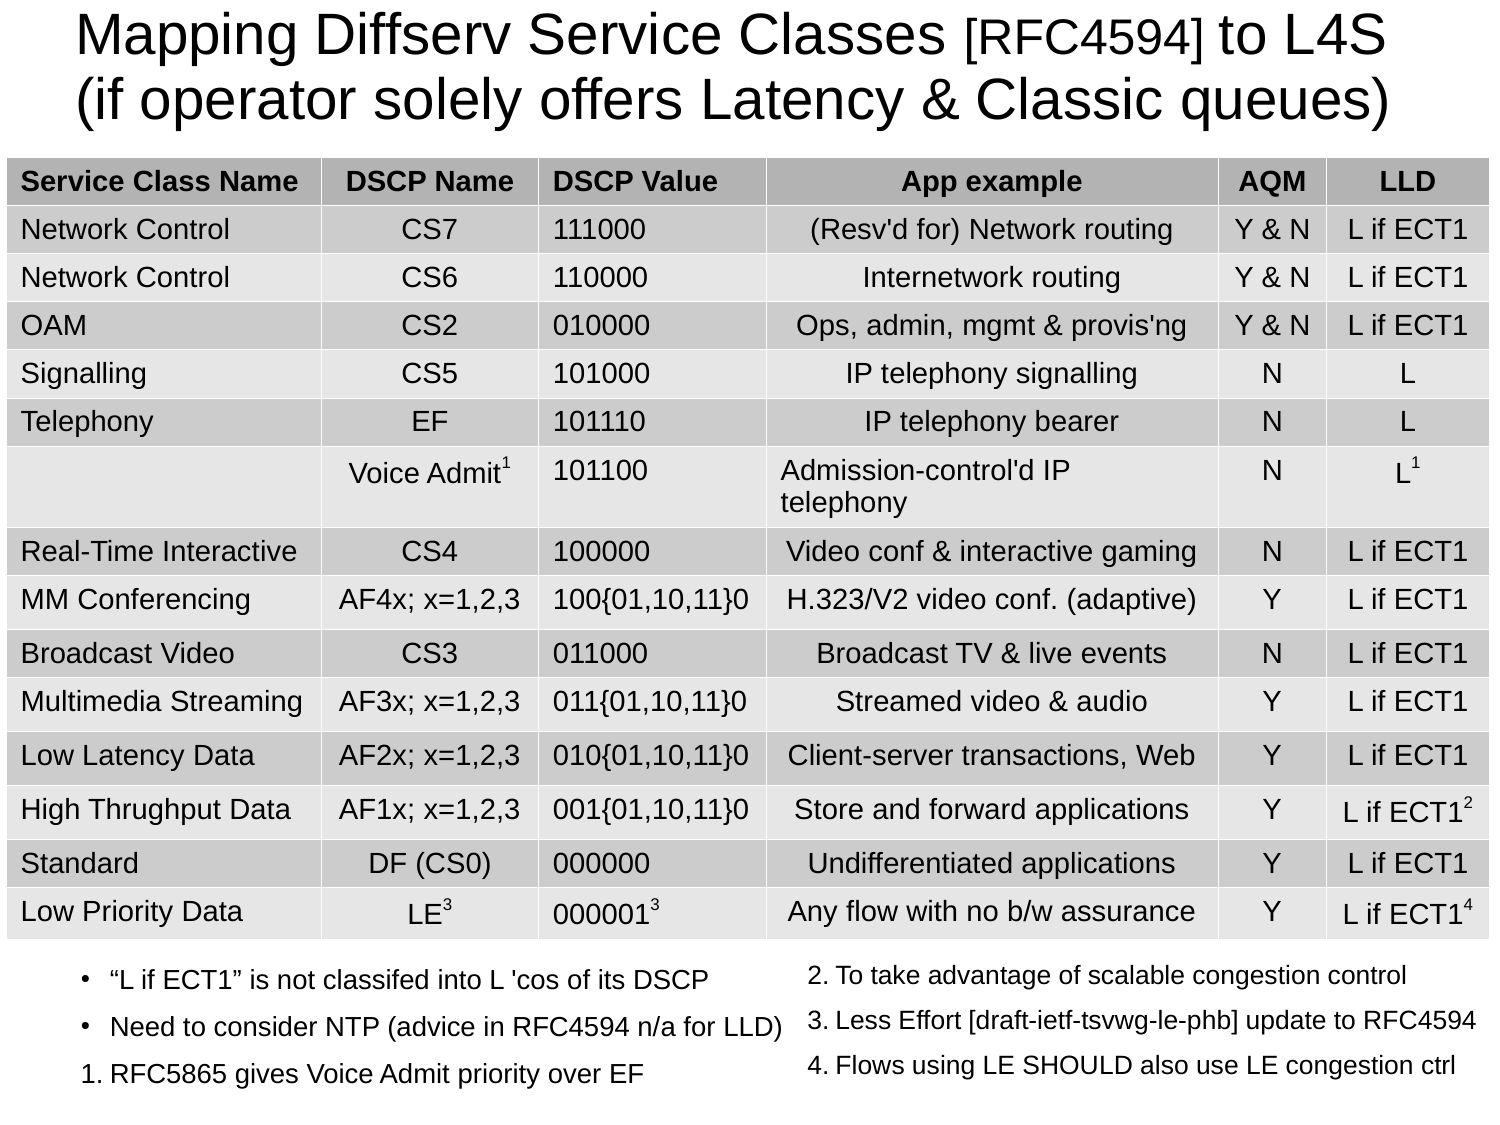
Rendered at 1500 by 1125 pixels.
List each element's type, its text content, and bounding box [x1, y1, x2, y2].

table_cell 111000 [539, 206, 766, 253]
table_cell 011000 [539, 630, 766, 677]
table_cell 101100 [539, 447, 766, 527]
table_cell Undifferentiated applications [767, 840, 1218, 887]
table_cell Y [1219, 576, 1326, 629]
table_cell CS2 [322, 302, 538, 349]
table_cell Y & N [1219, 254, 1326, 301]
table_cell Low Priority Data [7, 888, 321, 939]
table_cell 100000 [539, 528, 766, 575]
table_cell Client-server transactions, Web [767, 732, 1218, 785]
table_cell DF (CS0) [322, 840, 538, 887]
table_cell Internetwork routing [767, 254, 1218, 301]
table_cell N [1219, 528, 1326, 575]
table_cell CS3 [322, 630, 538, 677]
table_cell 010{01,10,11}0 [539, 732, 766, 785]
table_cell L if ECT1 [1327, 302, 1489, 349]
table_header Service Class Name [7, 158, 321, 205]
table_cell (Resv'd for) Network routing [767, 206, 1218, 253]
table_cell 101110 [539, 399, 766, 446]
table_cell L if ECT1 [1327, 254, 1489, 301]
table_cell L if ECT1 [1327, 678, 1489, 731]
table_cell N [1219, 447, 1326, 527]
table_cell L if ECT1 [1327, 528, 1489, 575]
table_cell Video conf & interactive gaming [767, 528, 1218, 575]
table_cell L if ECT14 [1327, 888, 1489, 939]
table_cell OAM [7, 302, 321, 349]
table_cell Ops, admin, mgmt & provis'ng [767, 302, 1218, 349]
table_cell IP telephony signalling [767, 350, 1218, 398]
table_cell N [1219, 630, 1326, 677]
table_cell CS5 [322, 350, 538, 398]
table_cell Y [1219, 678, 1326, 731]
table_cell L if ECT1 [1327, 630, 1489, 677]
table_header AQM [1219, 158, 1326, 205]
table_cell [7, 447, 321, 527]
table_cell LE3 [322, 888, 538, 939]
table_cell Telephony [7, 399, 321, 446]
table_cell L1 [1327, 447, 1489, 527]
table_cell H.323/V2 video conf. (adaptive) [767, 576, 1218, 629]
table_cell L if ECT1 [1327, 732, 1489, 785]
table_cell 100{01,10,11}0 [539, 576, 766, 629]
table_cell Multimedia Streaming [7, 678, 321, 731]
table_cell 000000 [539, 840, 766, 887]
table_cell Store and forward applications [767, 786, 1218, 839]
table_header LLD [1327, 158, 1489, 205]
table_cell N [1219, 350, 1326, 398]
table_cell High Thrughput Data [7, 786, 321, 839]
table_cell AF3x; x=1,2,3 [322, 678, 538, 731]
table_cell Y & N [1219, 302, 1326, 349]
table_cell L [1327, 350, 1489, 398]
list To take advantage of scalable congestion control Less Effort [draft-ietf-tsvwg-le-phb] update to RFC4594 Flows using LE SHOULD also use LE congestion ctrl [797, 960, 1494, 1119]
table_cell 001{01,10,11}0 [539, 786, 766, 839]
table_cell CS6 [322, 254, 538, 301]
table_cell AF4x; x=1,2,3 [322, 576, 538, 629]
table_cell MM Conferencing [7, 576, 321, 629]
table_cell 110000 [539, 254, 766, 301]
table_header DSCP Name [322, 158, 538, 205]
table_cell 101000 [539, 350, 766, 398]
table_cell Network Control [7, 254, 321, 301]
table_header App example [767, 158, 1218, 205]
table_cell Voice Admit1 [322, 447, 538, 527]
title Mapping Diffserv Service Classes [RFC4594] to L4S (if operator solely offers Latency & Classic queues) [75, 1, 1425, 132]
table_cell Y & N [1219, 206, 1326, 253]
table_cell Y [1219, 840, 1326, 887]
table_cell L if ECT12 [1327, 786, 1489, 839]
table_cell Broadcast TV & live events [767, 630, 1218, 677]
table_cell CS4 [322, 528, 538, 575]
table_cell CS7 [322, 206, 538, 253]
table_cell L if ECT1 [1327, 576, 1489, 629]
table_cell L if ECT1 [1327, 840, 1489, 887]
table_cell Standard [7, 840, 321, 887]
table_cell Y [1219, 786, 1326, 839]
table_cell Low Latency Data [7, 732, 321, 785]
table_cell IP telephony bearer [767, 399, 1218, 446]
table_cell 010000 [539, 302, 766, 349]
table_cell Y [1219, 732, 1326, 785]
table_cell Y [1219, 888, 1326, 939]
table_cell Streamed video & audio [767, 678, 1218, 731]
table_cell L if ECT1 [1327, 206, 1489, 253]
table_cell Real-Time Interactive [7, 528, 321, 575]
table_cell Broadcast Video [7, 630, 321, 677]
table_cell EF [322, 399, 538, 446]
list “L if ECT1” is not classifed into L 'cos of its DSCP Need to consider NTP (advice in RFC4594 n/a for LLD) RFC5865 gives Voice Admit priority over EF [70, 964, 788, 1119]
table_cell Signalling [7, 350, 321, 398]
table_cell 011{01,10,11}0 [539, 678, 766, 731]
table_cell AF1x; x=1,2,3 [322, 786, 538, 839]
table_cell L [1327, 399, 1489, 446]
table_cell AF2x; x=1,2,3 [322, 732, 538, 785]
table_cell Network Control [7, 206, 321, 253]
table_cell Admission-control'd IP telephony [767, 447, 1218, 527]
table_cell Any flow with no b/w assurance [767, 888, 1218, 939]
table_header DSCP Value [539, 158, 766, 205]
table_cell N [1219, 399, 1326, 446]
table_cell 0000013 [539, 888, 766, 939]
